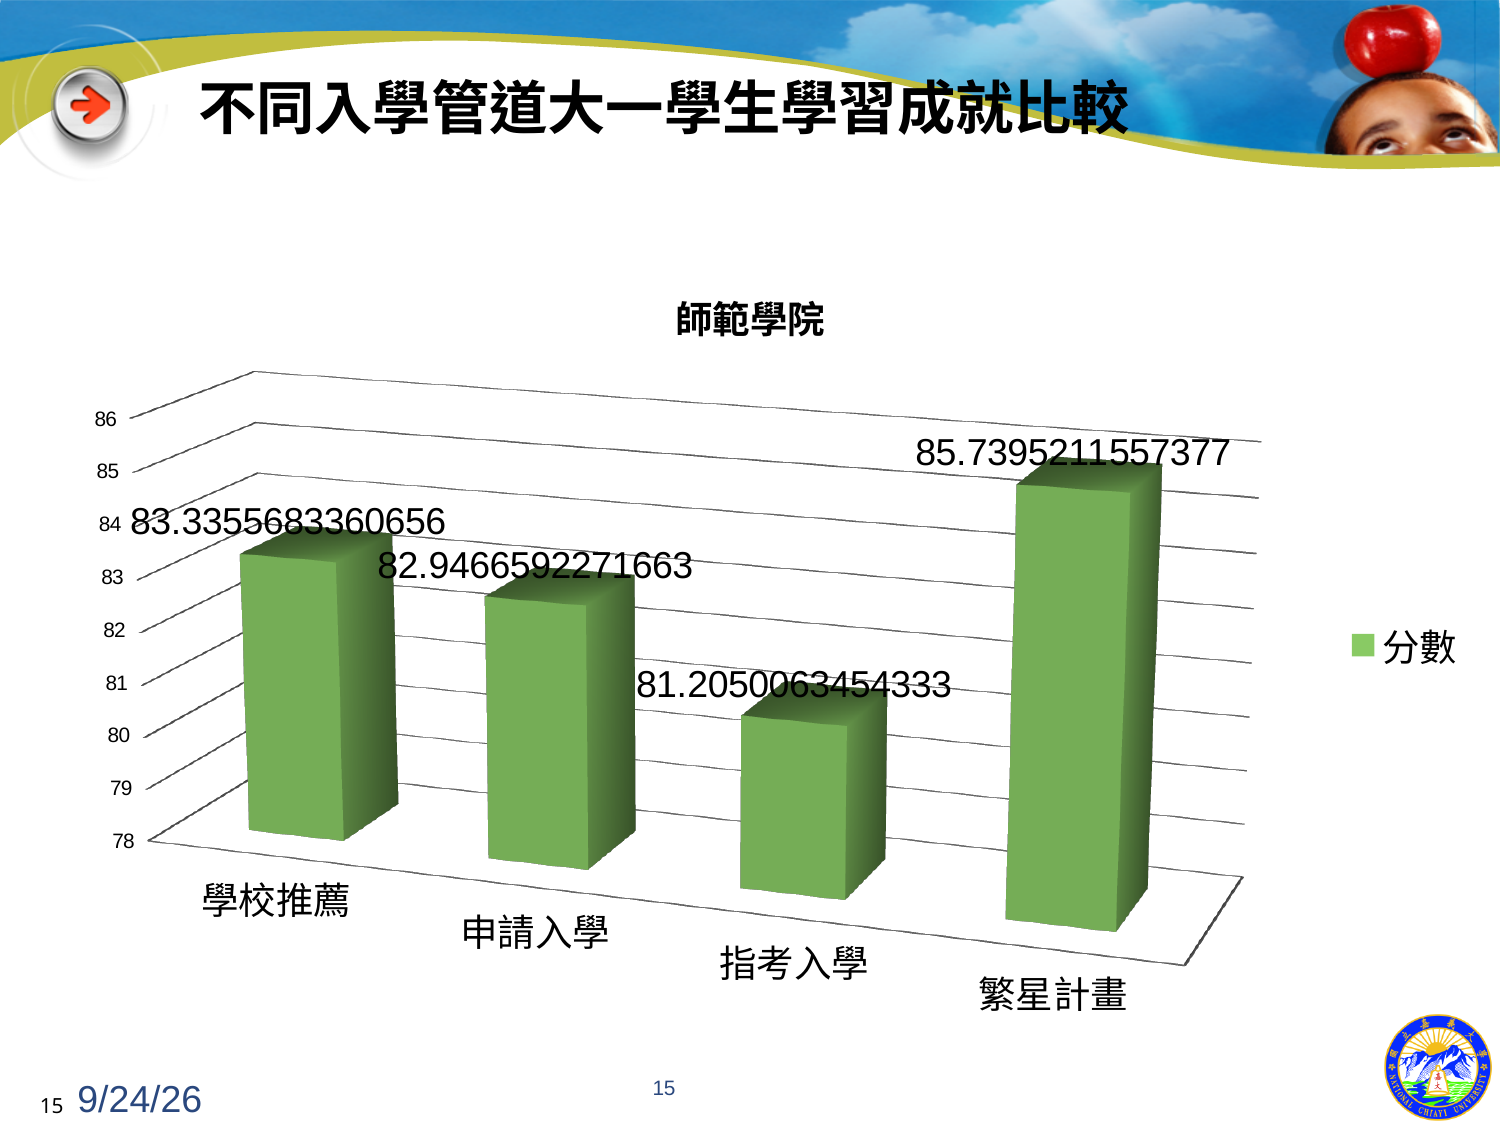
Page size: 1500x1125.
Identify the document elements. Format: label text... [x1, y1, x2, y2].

chart [17, 255, 1483, 1035]
text_box [24, 1067, 376, 1125]
text_box [637, 1067, 775, 1111]
title 不同入學管道大一學生學習成就比較 [183, 28, 1388, 185]
